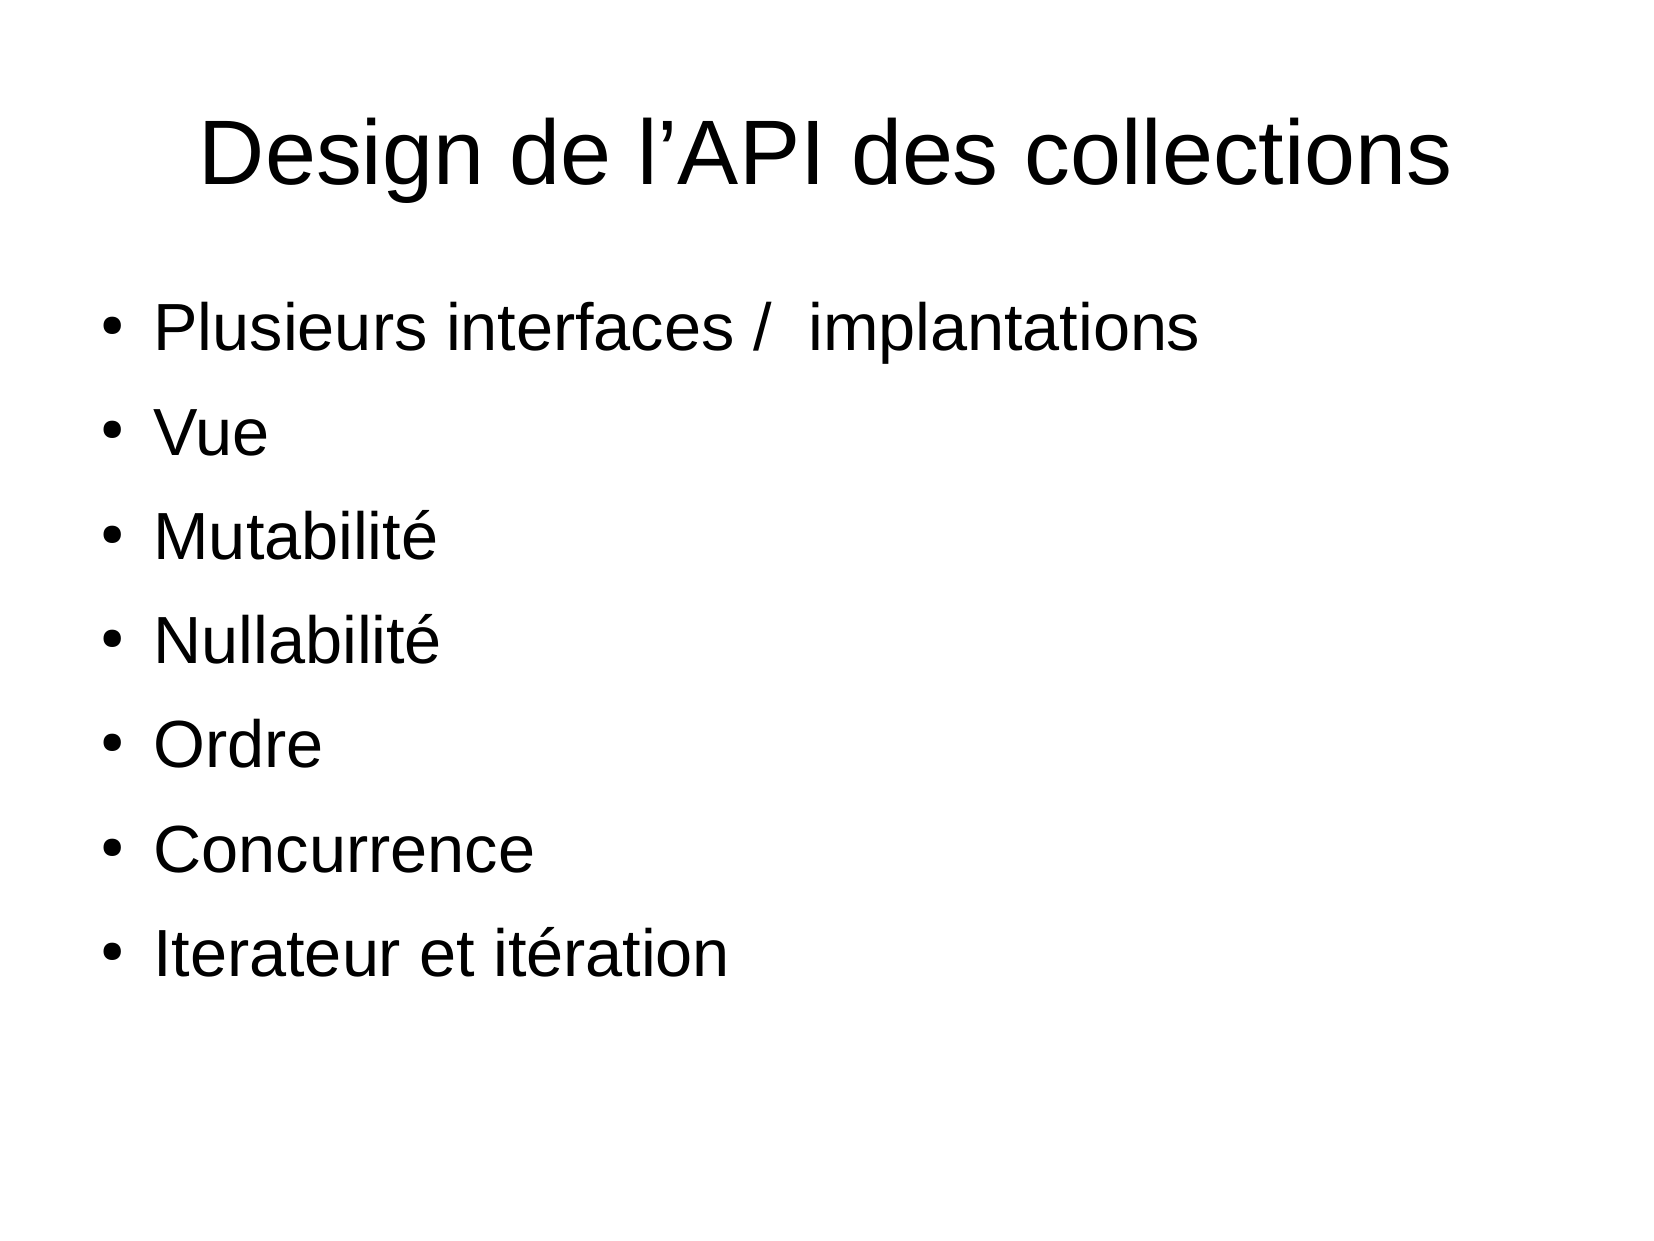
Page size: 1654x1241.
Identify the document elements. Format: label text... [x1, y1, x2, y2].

title Design de l’API des collections [82, 49, 1571, 257]
list Plusieurs interfaces / implantations Vue Mutabilité Nullabilité Ordre Concurrence Iterateur et itération [82, 290, 1571, 1010]
